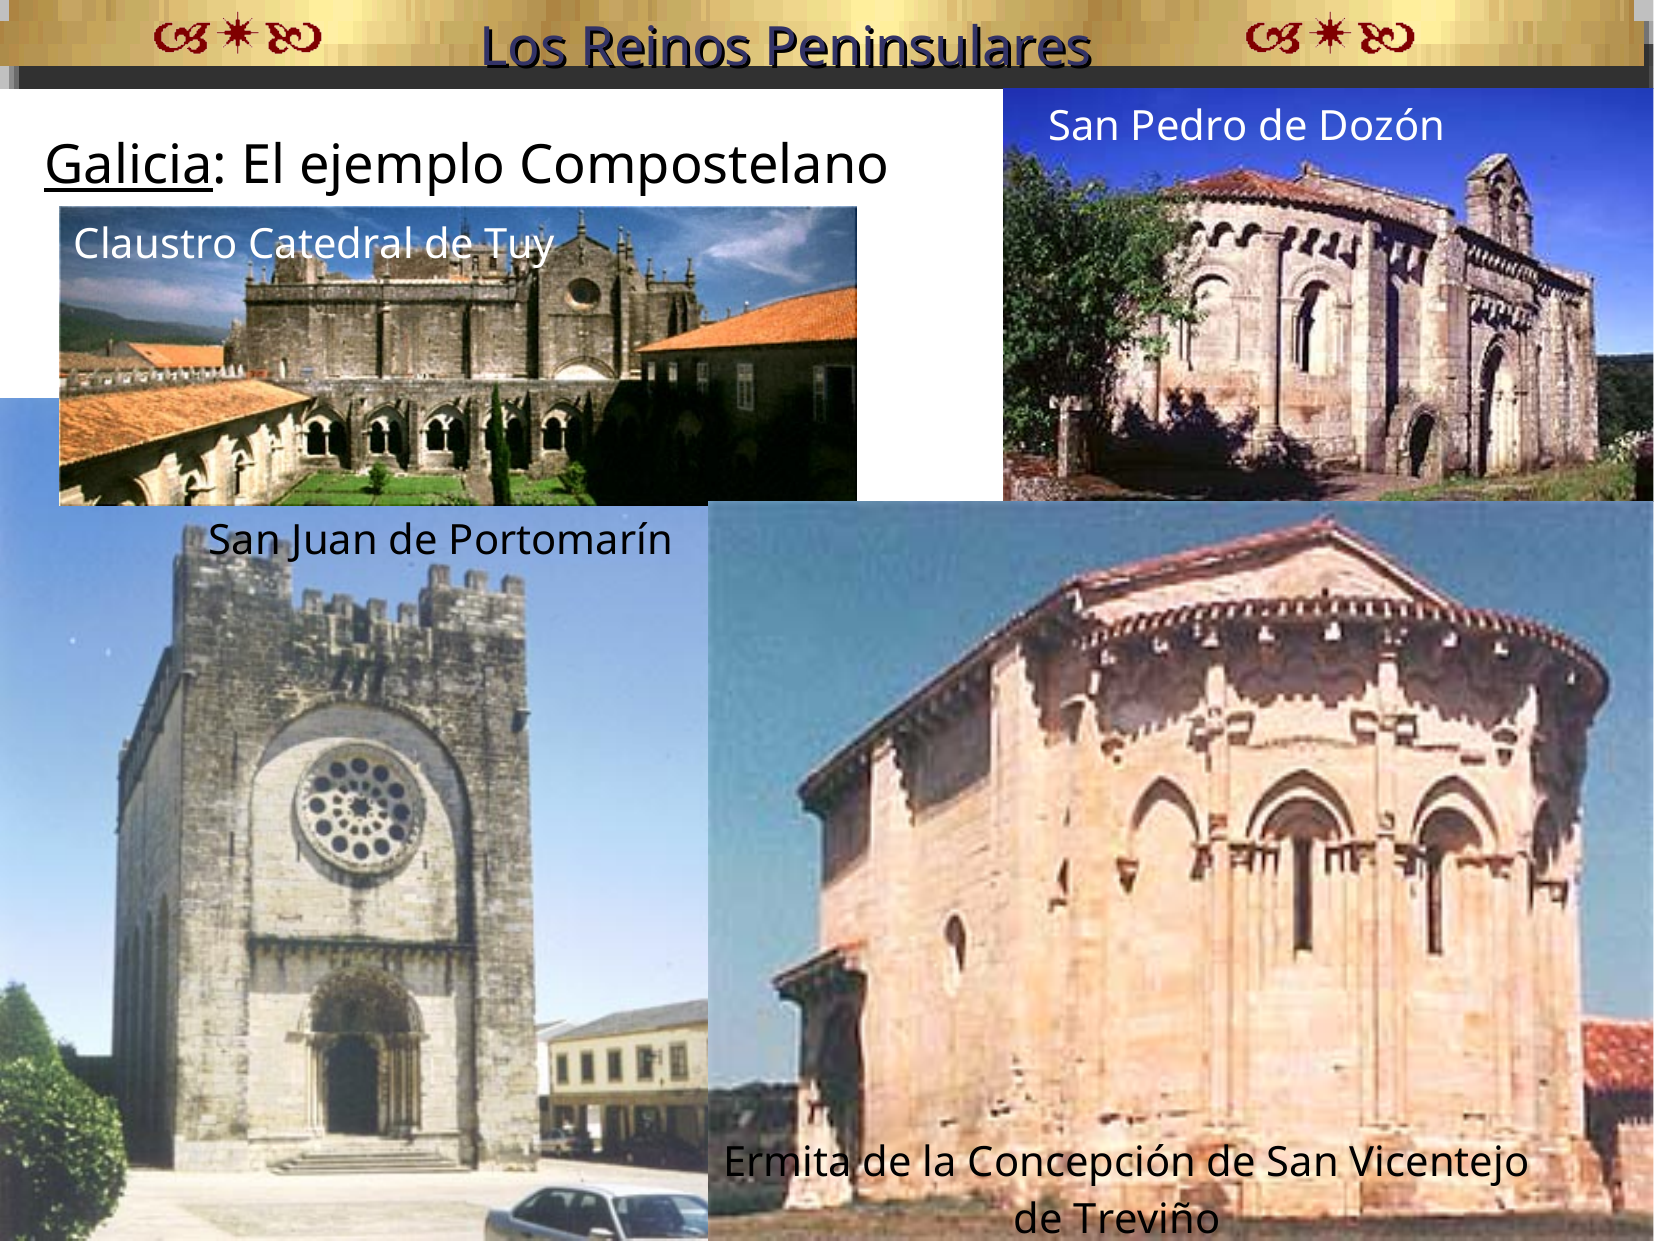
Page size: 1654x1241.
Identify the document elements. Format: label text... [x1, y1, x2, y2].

text_box Claustro Catedral de Tuy [59, 206, 594, 272]
text_box Galicia: El ejemplo Compostelano [29, 118, 957, 198]
picture [0, 0, 1654, 1241]
text_box San Pedro de Dozón [1033, 88, 1478, 154]
text_box Ermita de la Concepción de San Vicentejo de Treviño [708, 1124, 1608, 1241]
text_box Los Reinos Peninsulares [464, 0, 1093, 80]
text_box San Juan de Portomarín [193, 501, 708, 568]
